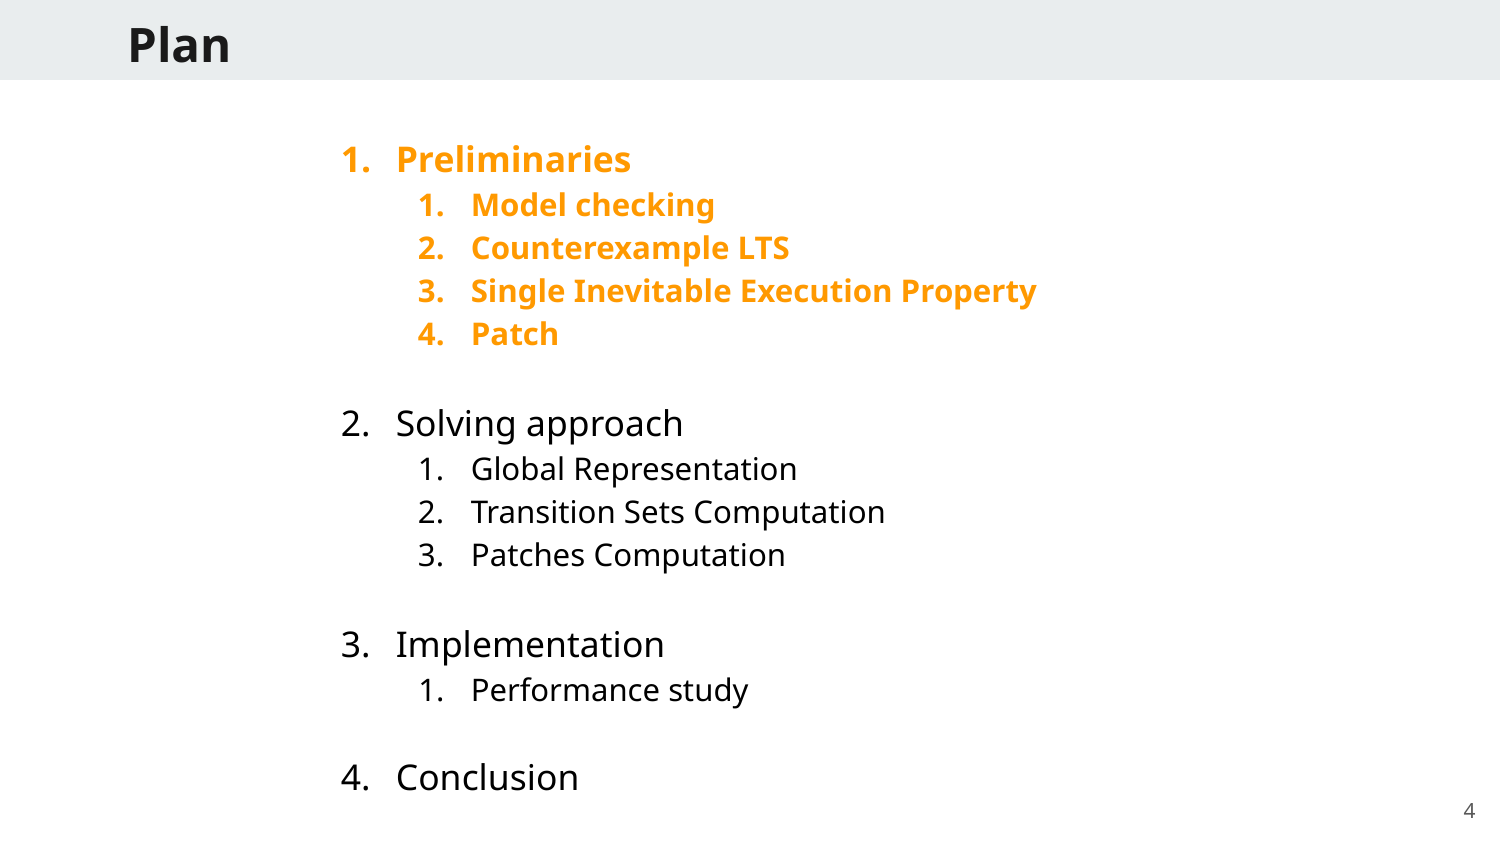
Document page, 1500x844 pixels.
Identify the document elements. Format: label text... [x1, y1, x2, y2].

title Plan [112, 0, 1374, 88]
slide_number <numéro> [1400, 779, 1491, 844]
list Preliminaries Model checking Counterexample LTS Single Inevitable Execution Property Patch Solving approach Global Representation Transition Sets Computation Patches Computation Implementation Performance study Conclusion [305, 115, 1075, 819]
